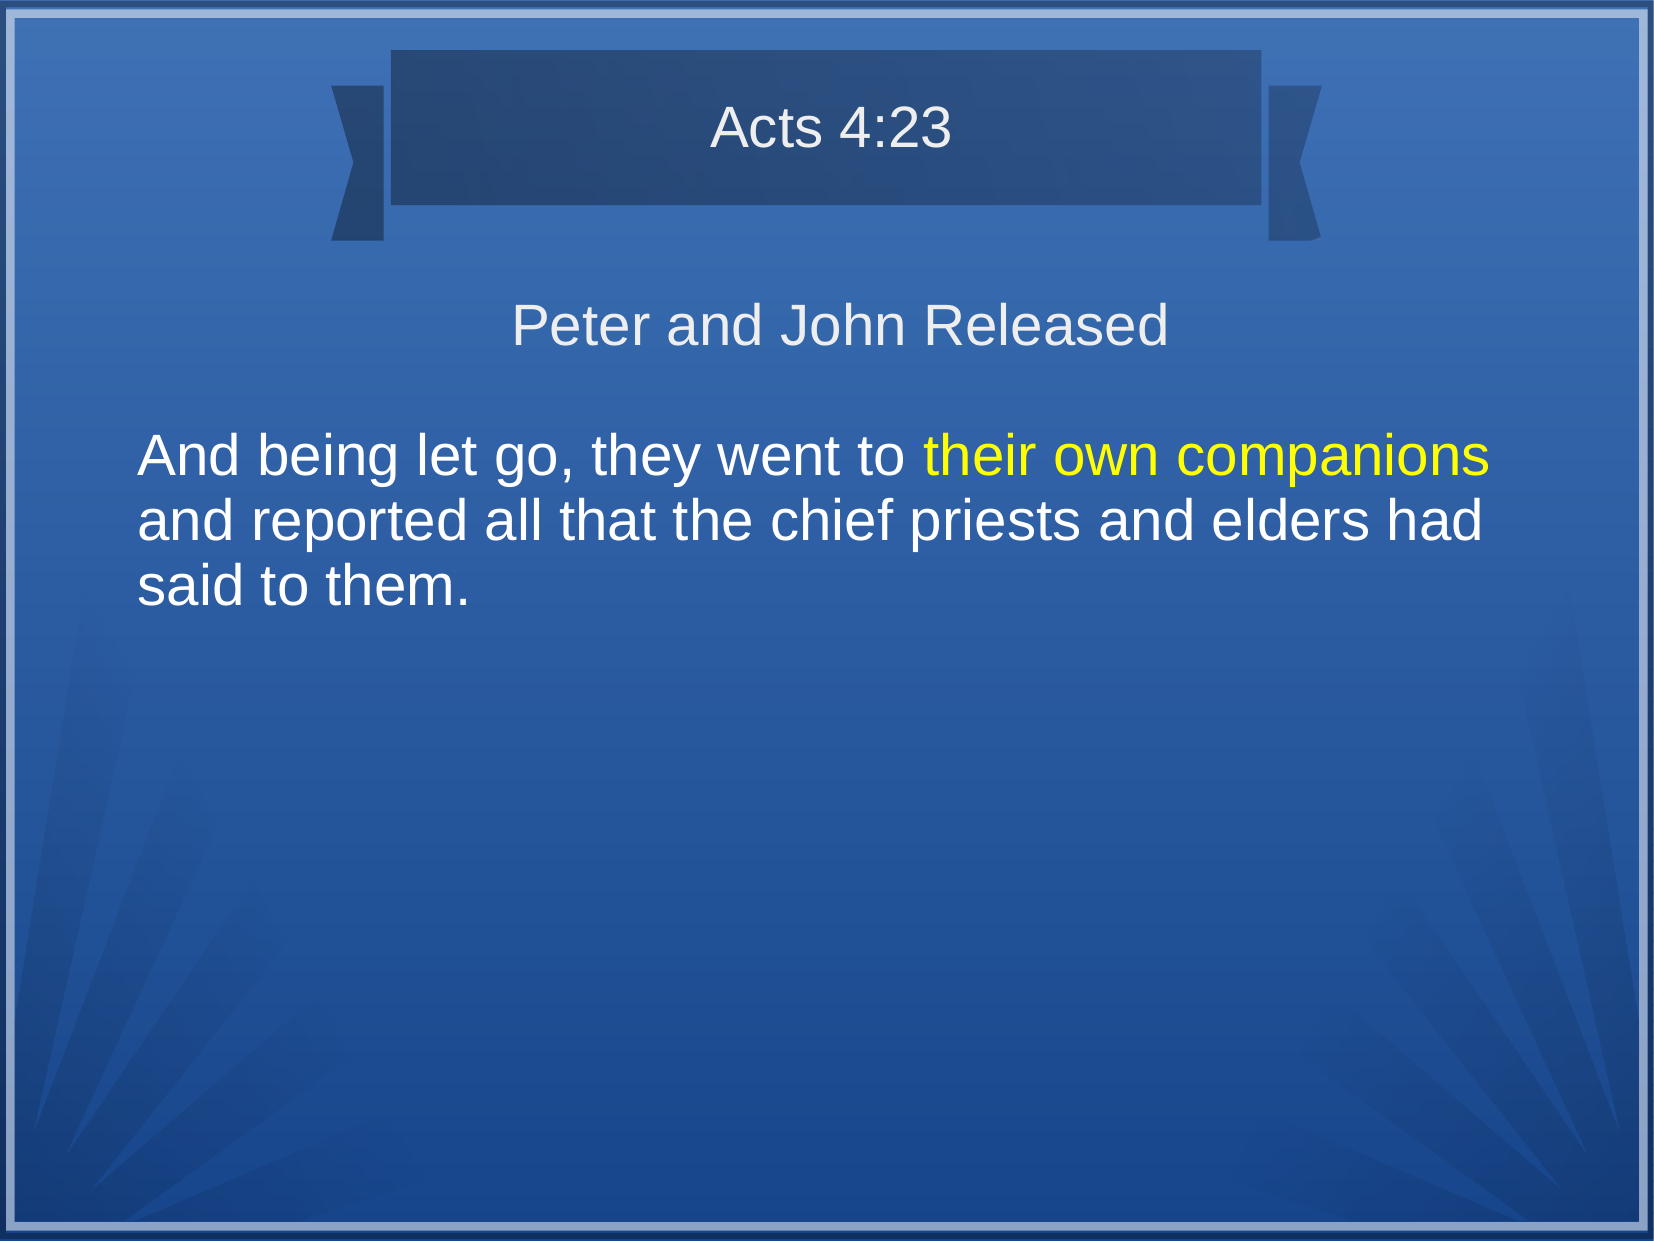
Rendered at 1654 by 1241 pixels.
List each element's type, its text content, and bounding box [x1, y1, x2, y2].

text_box Acts 4:23 [576, 73, 1087, 182]
text_box Peter and John Released And being let go, they went to their own companions and reported all that the chief priests and elders had said to them. [122, 285, 1560, 1191]
